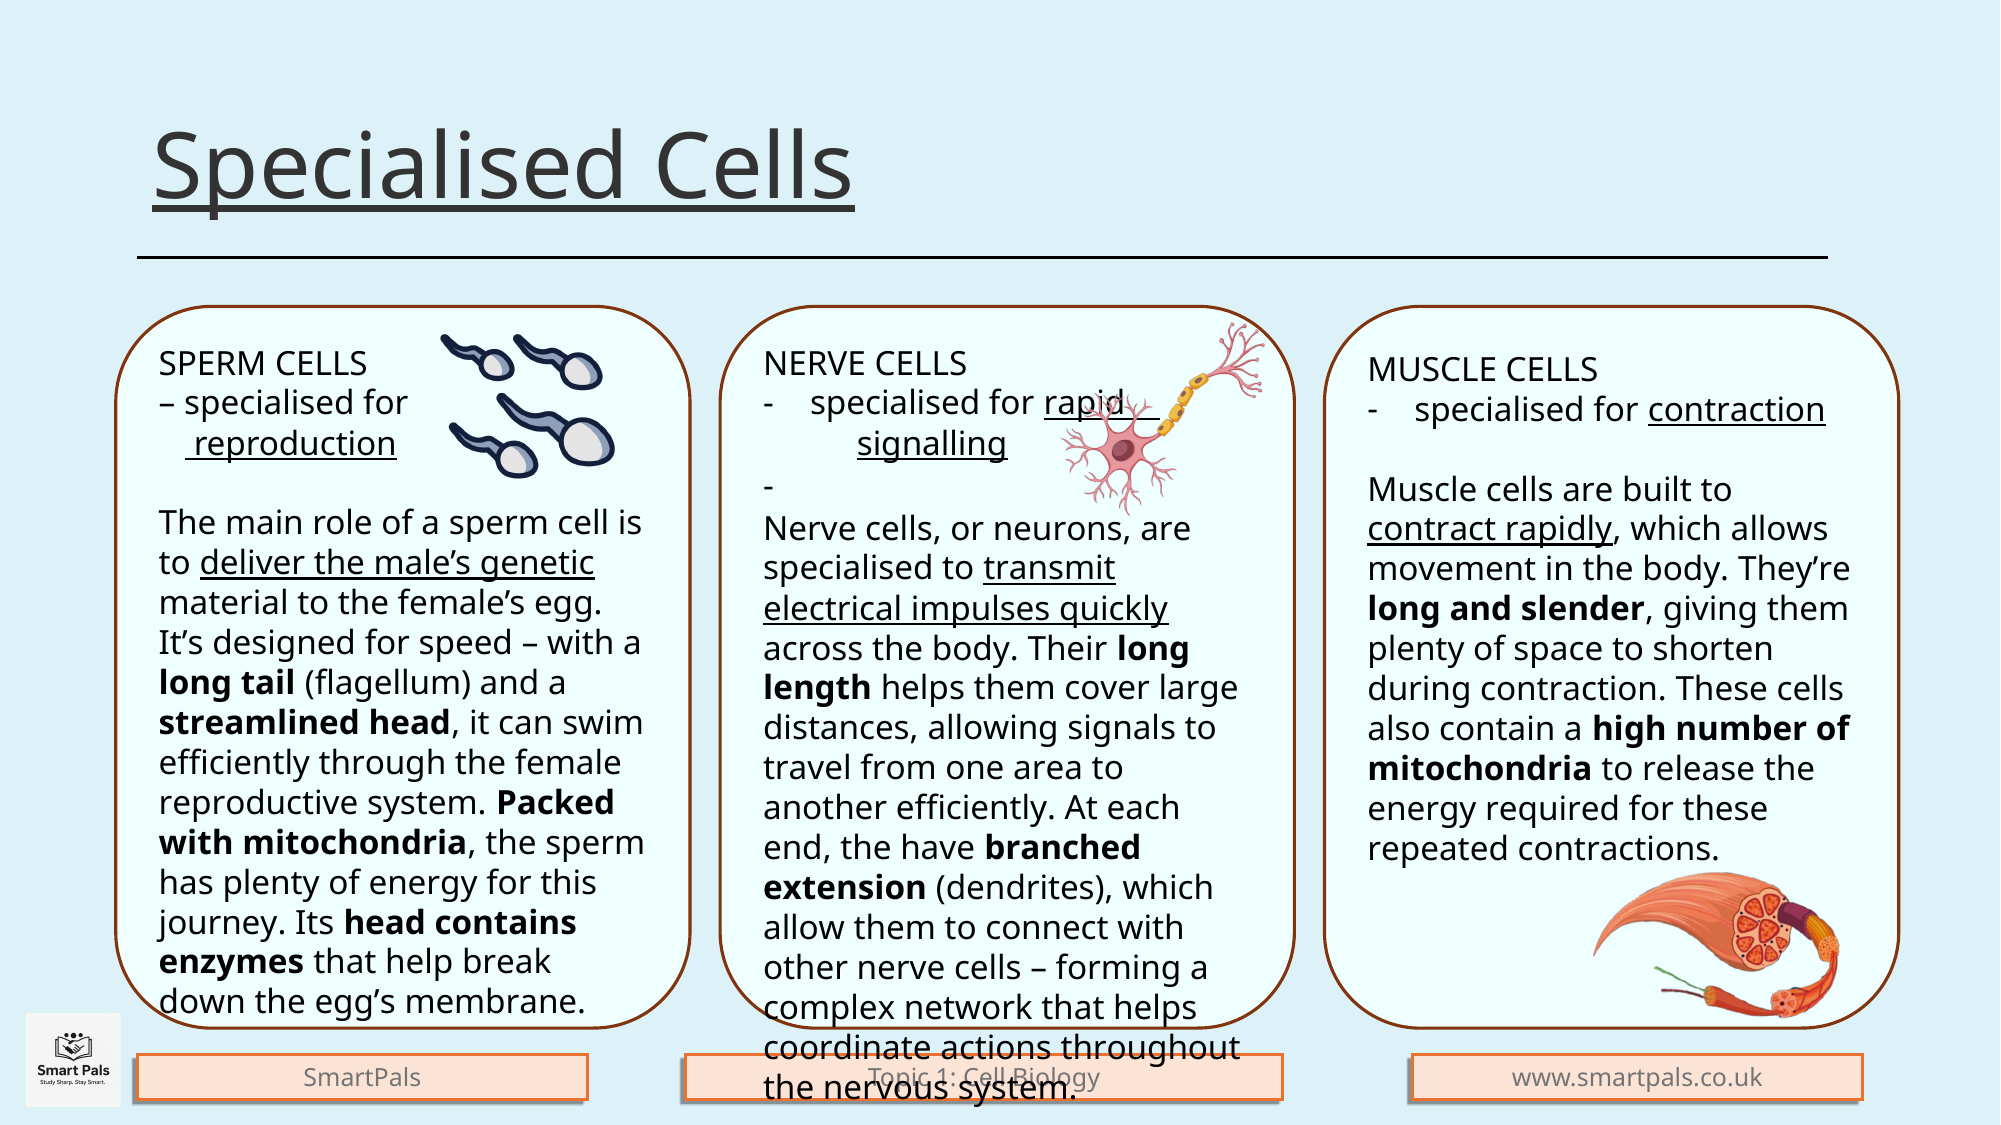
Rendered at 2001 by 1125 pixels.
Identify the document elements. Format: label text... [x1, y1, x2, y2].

picture [1035, 291, 1310, 538]
picture [1581, 845, 1863, 1058]
text_box NERVE CELLS specialised for rapid signalling Nerve cells, or neurons, are specialised to transmit electrical impulses quickly across the body. Their long length helps them cover large distances, allowing signals to travel from one area to another efficiently. At each end, the have branched extension (dendrites), which allow them to connect with other nerve cells – forming a complex network that helps coordinate actions throughout the nervous system. [720, 306, 1295, 1029]
text_box MUSCLE CELLS specialised for contraction Muscle cells are built to contract rapidly, which allows movement in the body. They’re long and slender, giving them plenty of space to shorten during contraction. These cells also contain a high number of mitochondria to release the energy required for these repeated contractions. [1324, 306, 1899, 1029]
title Specialised Cells [137, 59, 1863, 278]
text_box SPERM CELLS – specialised for reproduction The main role of a sperm cell is to deliver the male’s genetic material to the female’s egg. It’s designed for speed – with a long tail (flagellum) and a streamlined head, it can swim efficiently through the female reproductive system. Packed with mitochondria, the sperm has plenty of energy for this journey. Its head contains enzymes that help break down the egg’s membrane. [115, 306, 691, 1029]
picture [438, 316, 617, 495]
